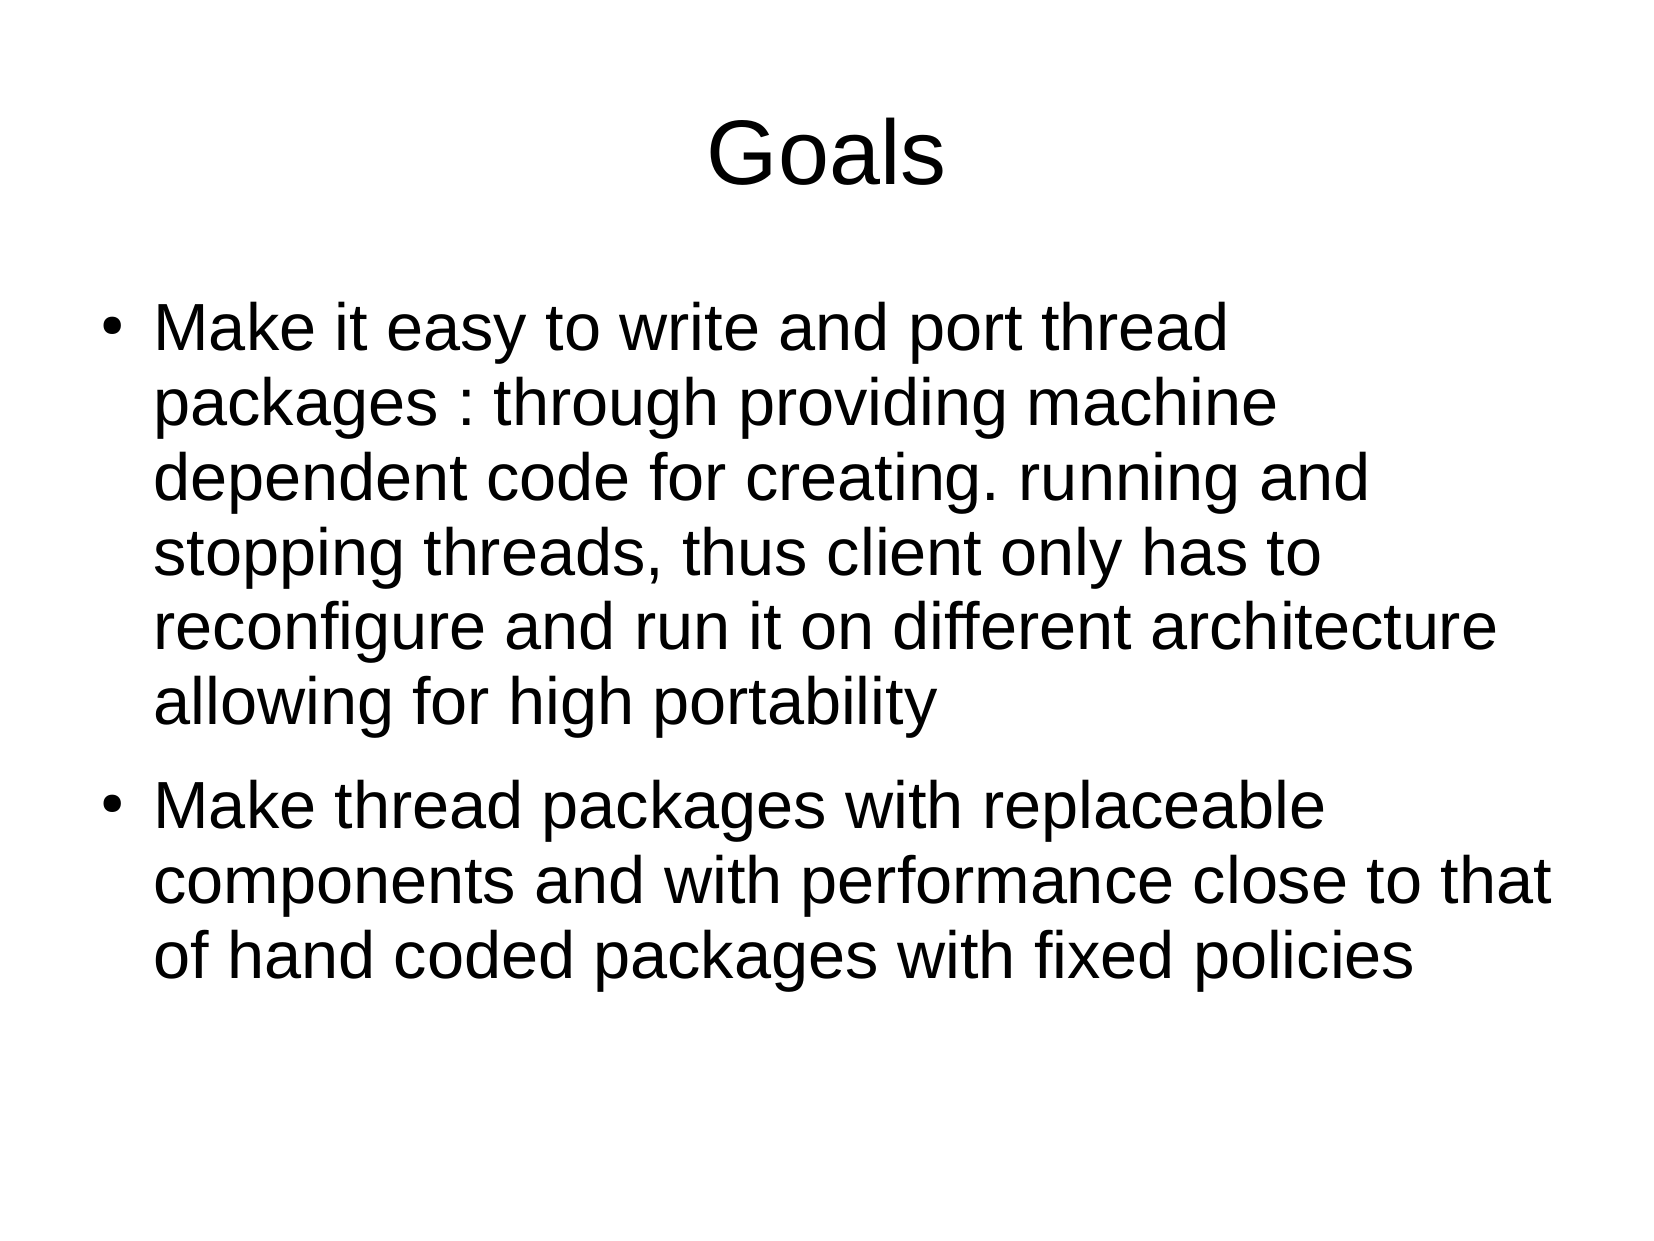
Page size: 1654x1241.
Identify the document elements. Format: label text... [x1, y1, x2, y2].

title Goals [82, 49, 1571, 257]
list Make it easy to write and port thread packages : through providing machine dependent code for creating. running and stopping threads, thus client only has to reconfigure and run it on different architecture allowing for high portability Make thread packages with replaceable components and with performance close to that of hand coded packages with fixed policies [82, 290, 1571, 1010]
